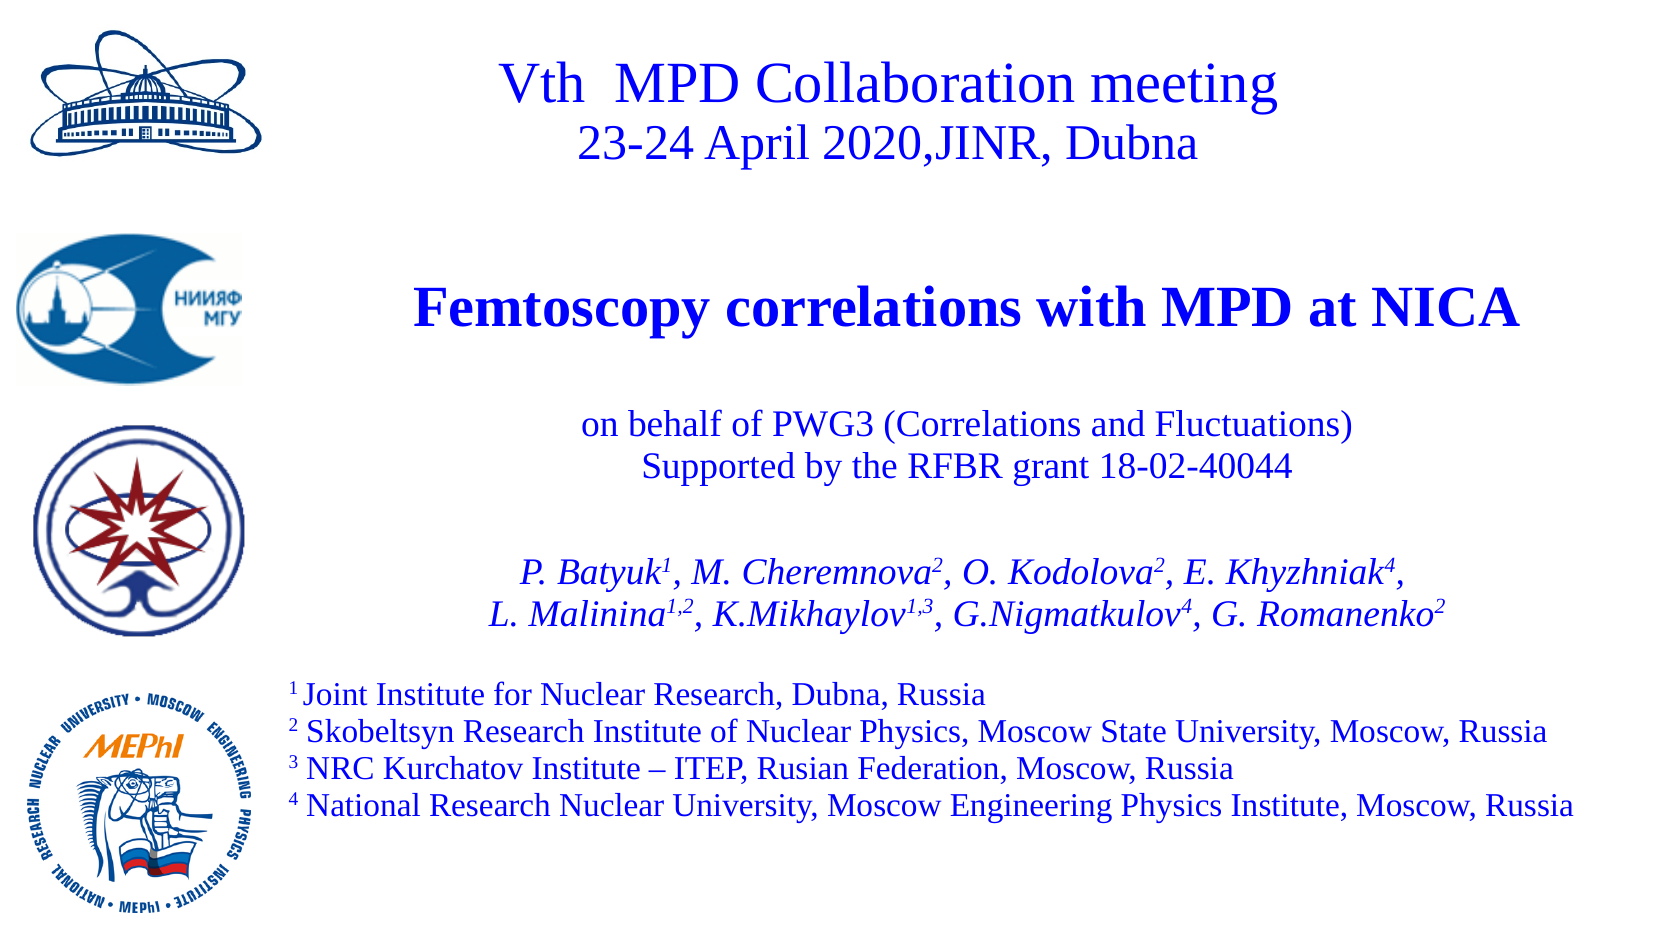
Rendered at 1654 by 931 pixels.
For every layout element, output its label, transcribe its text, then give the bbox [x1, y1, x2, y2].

picture [16, 233, 242, 386]
picture [27, 693, 251, 913]
picture [0, 0, 286, 195]
title Vth MPD Collaboration meeting 23-24 April 2020,JINR, Dubna [451, 51, 1326, 224]
subtitle Femtoscopy correlations with MPD at NICA on behalf of PWG3 (Correlations and Fluctuations) Supported by the RFBR grant 18-02-40044 P. Batyuk1, M. Cheremnova2, O. Kodolova2, E. Khyzhniak4, L. Malinina1,2, K.Mikhaylov1,3, G.Nigmatkulov4, G. Romanenko2 1 Joint Institute for Nuclear Research, Dubna, Russia 2 Skobeltsyn Research Institute of Nuclear Physics, Moscow State University, Moscow, Russia 3 NRC Kurchatov Institute – ITEP, Rusian Federation, Moscow, Russia 4 National Research Nuclear University, Moscow Engineering Physics Institute, Moscow, Russia [288, 224, 1646, 911]
picture [31, 423, 247, 639]
